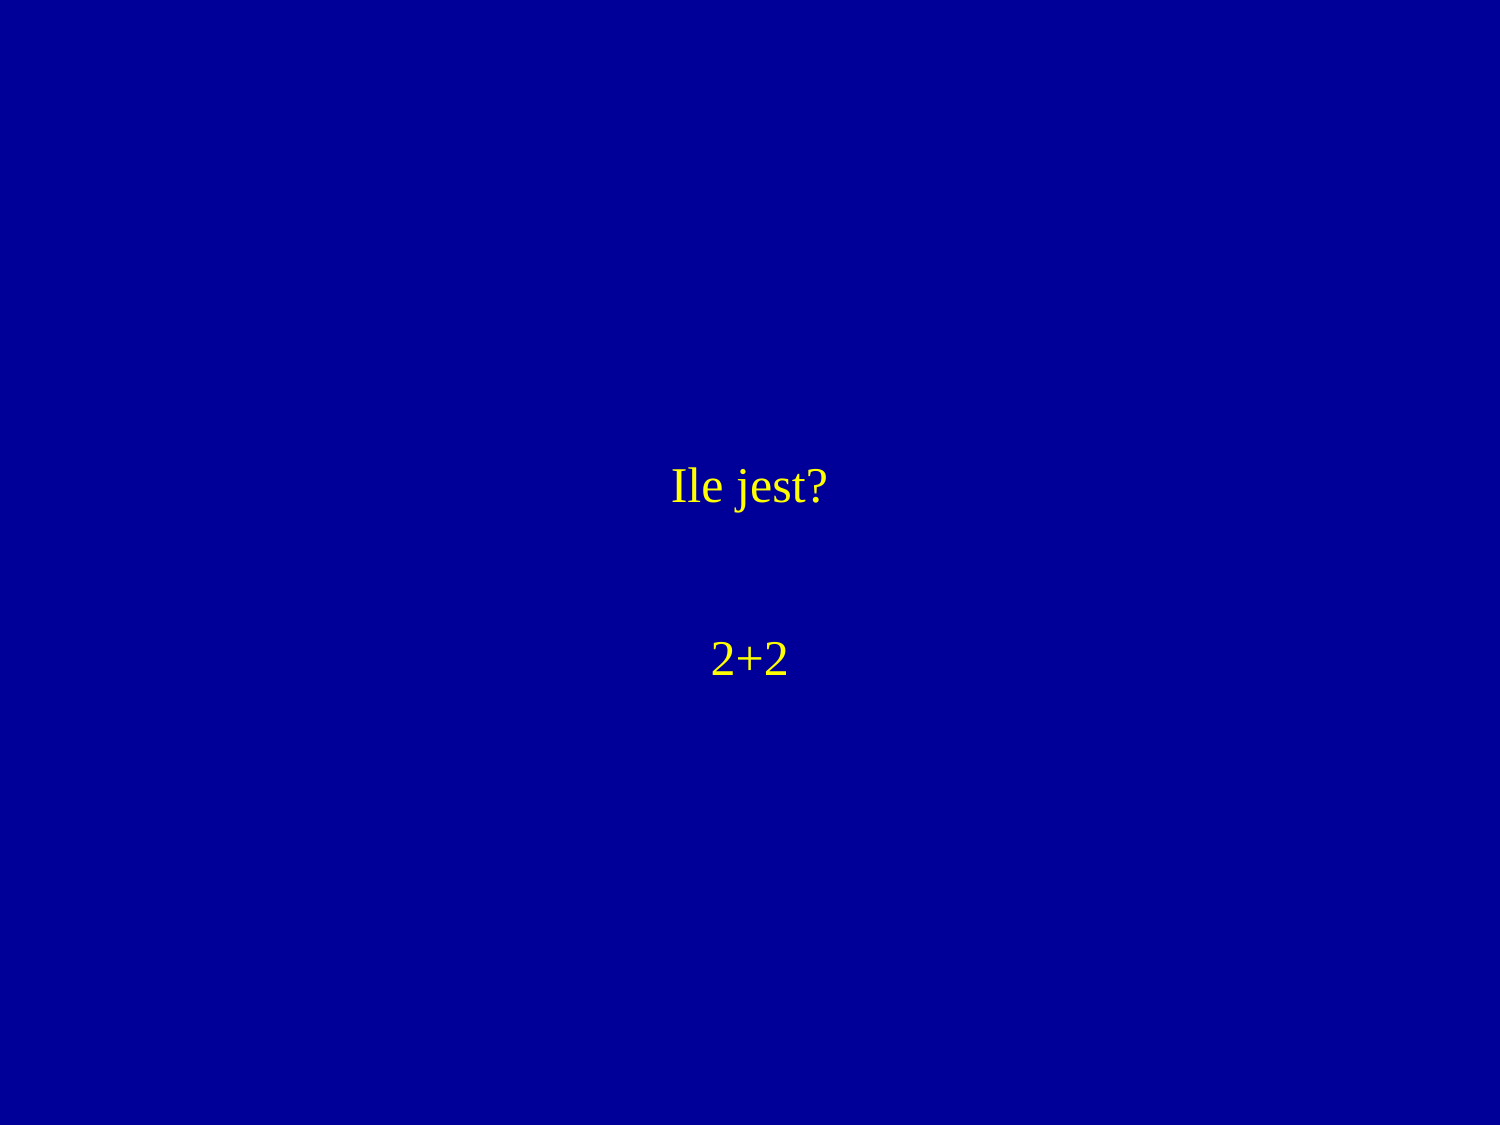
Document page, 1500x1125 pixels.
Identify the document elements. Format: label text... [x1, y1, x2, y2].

text_box Ile jest? 2+2 [656, 450, 844, 694]
